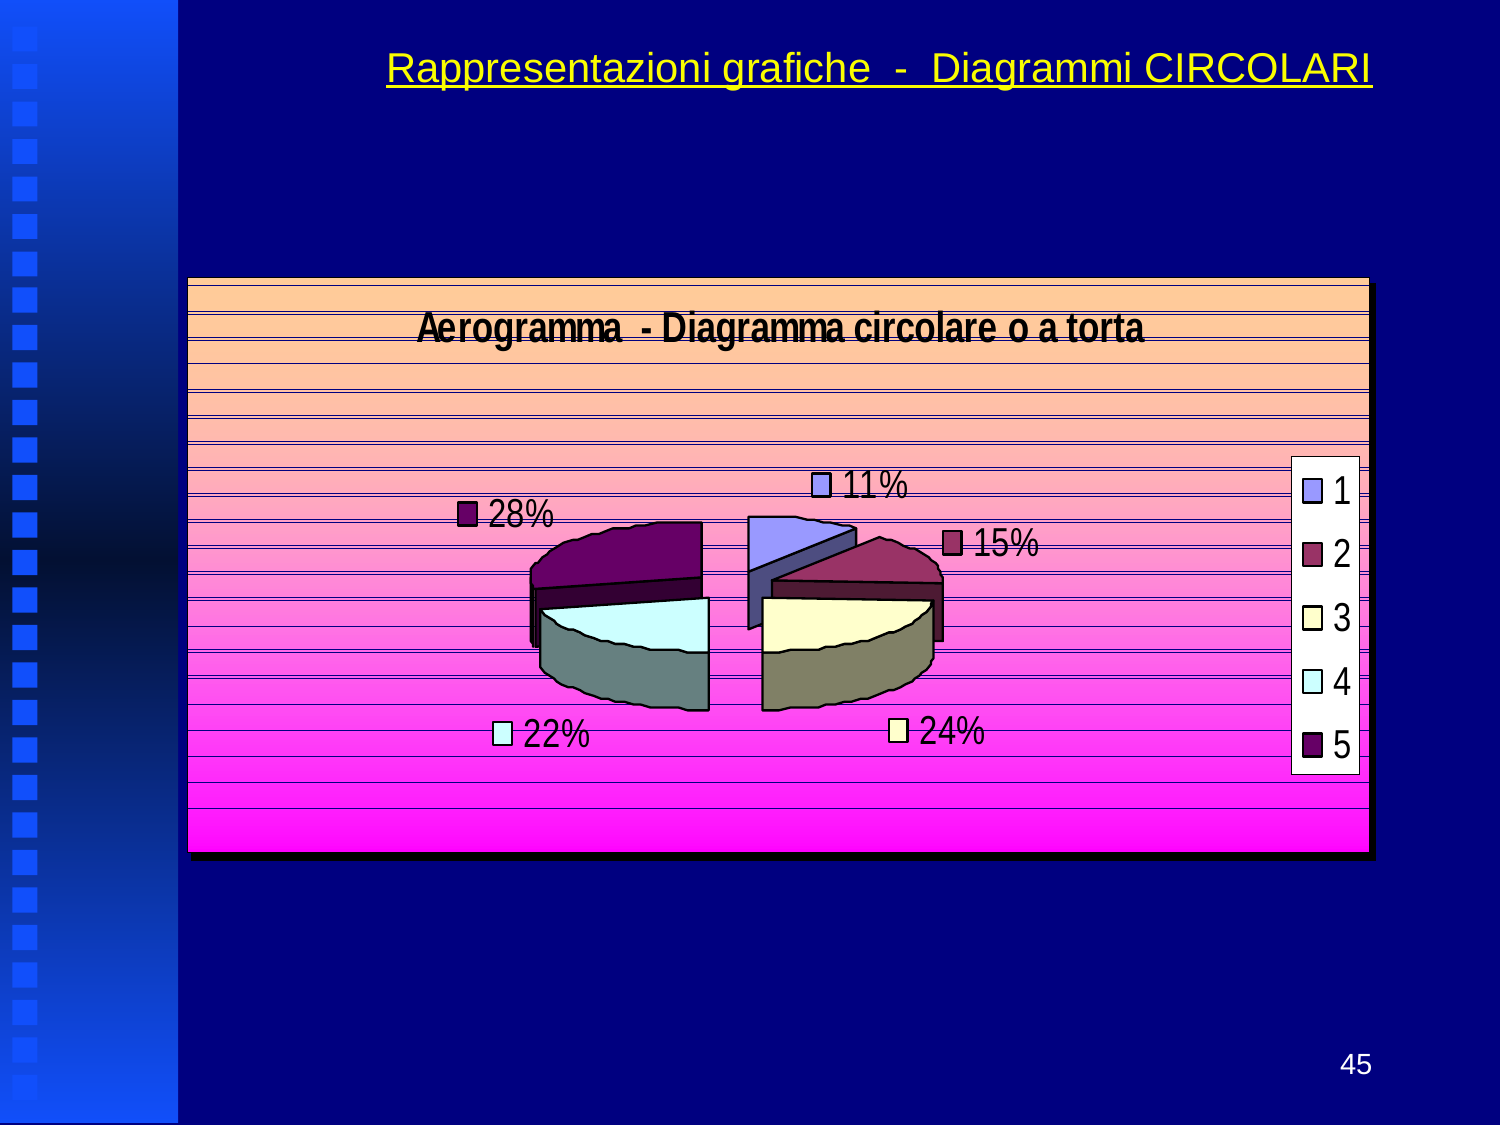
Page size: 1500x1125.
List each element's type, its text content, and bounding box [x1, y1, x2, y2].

text_box Rappresentazioni grafiche - Diagrammi CIRCOLARI [174, 33, 1388, 99]
chart [174, 262, 1388, 873]
text_box <numero> [1074, 1025, 1388, 1101]
